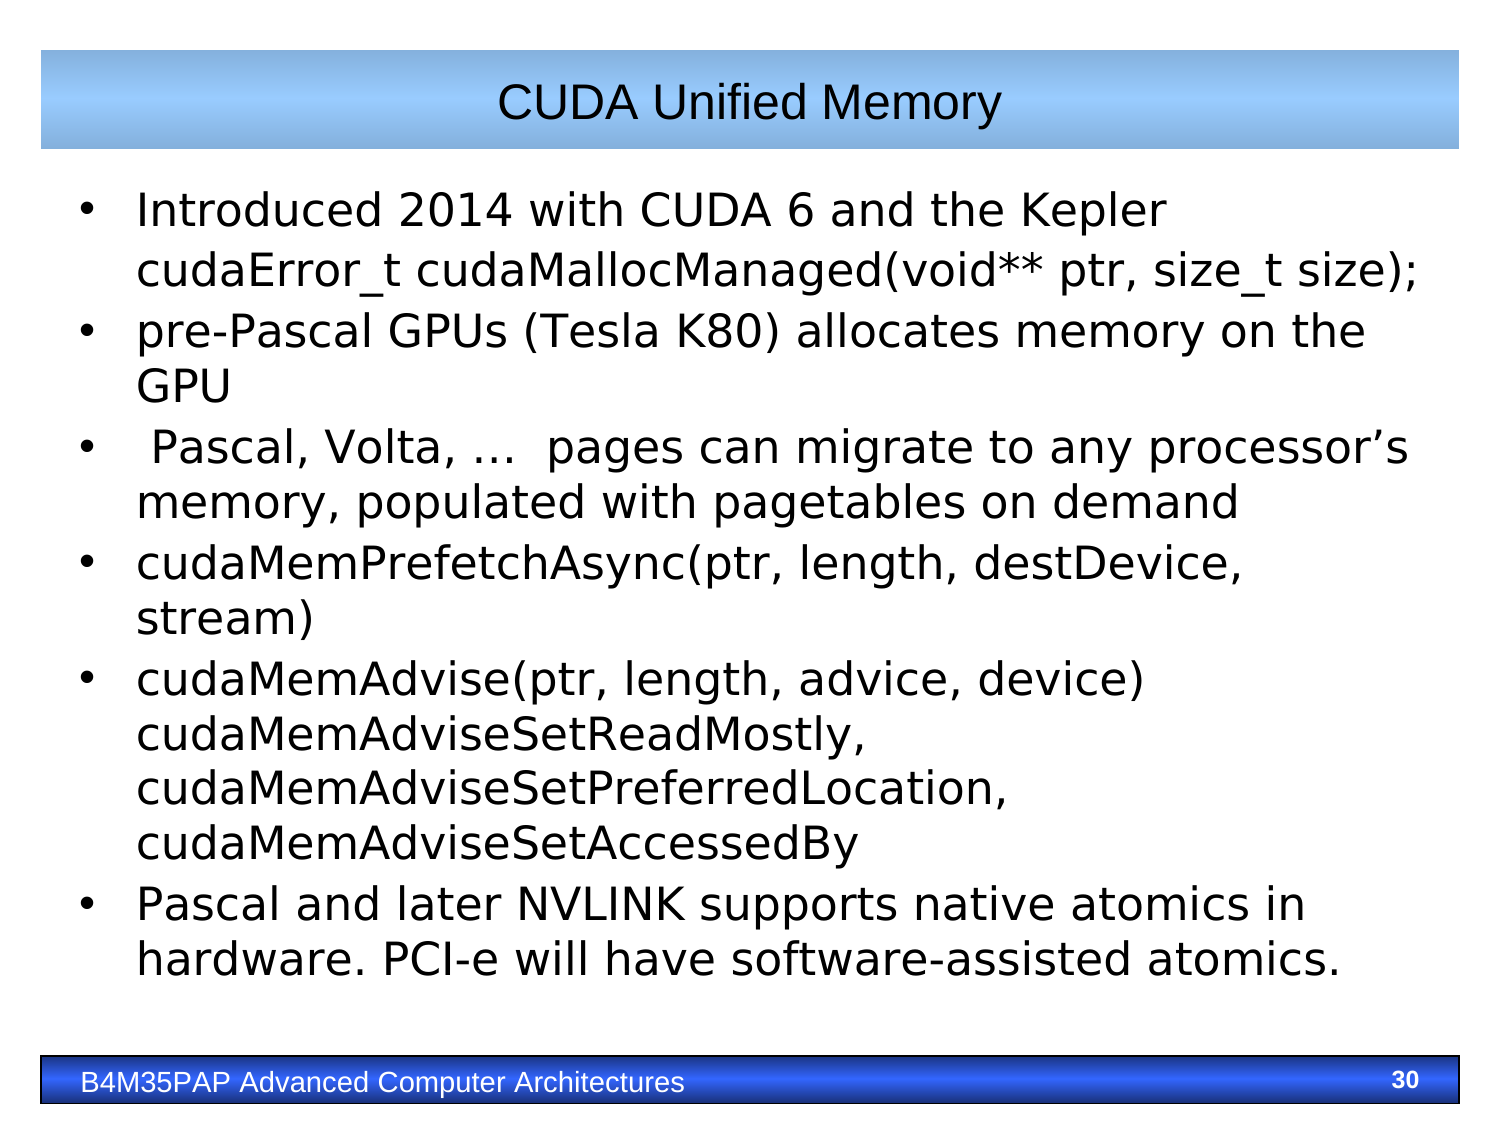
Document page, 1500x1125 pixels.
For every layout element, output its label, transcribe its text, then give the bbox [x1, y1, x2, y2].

list Introduced 2014 with CUDA 6 and the Kepler cudaError_t cudaMallocManaged(void** ptr, size_t size); pre-Pascal GPUs (Tesla K80) allocates memory on the GPU Pascal, Volta, … pages can migrate to any processor’s memory, populated with pagetables on demand cudaMemPrefetchAsync(ptr, length, destDevice, stream) cudaMemAdvise(ptr, length, advice, device) cudaMemAdviseSetReadMostly, cudaMemAdviseSetPreferredLocation, cudaMemAdviseSetAccessedBy Pascal and later NVLINK supports native atomics in hardware. PCI-e will have software-assisted atomics. [64, 172, 1436, 1000]
title CUDA Unified Memory [41, 50, 1459, 149]
